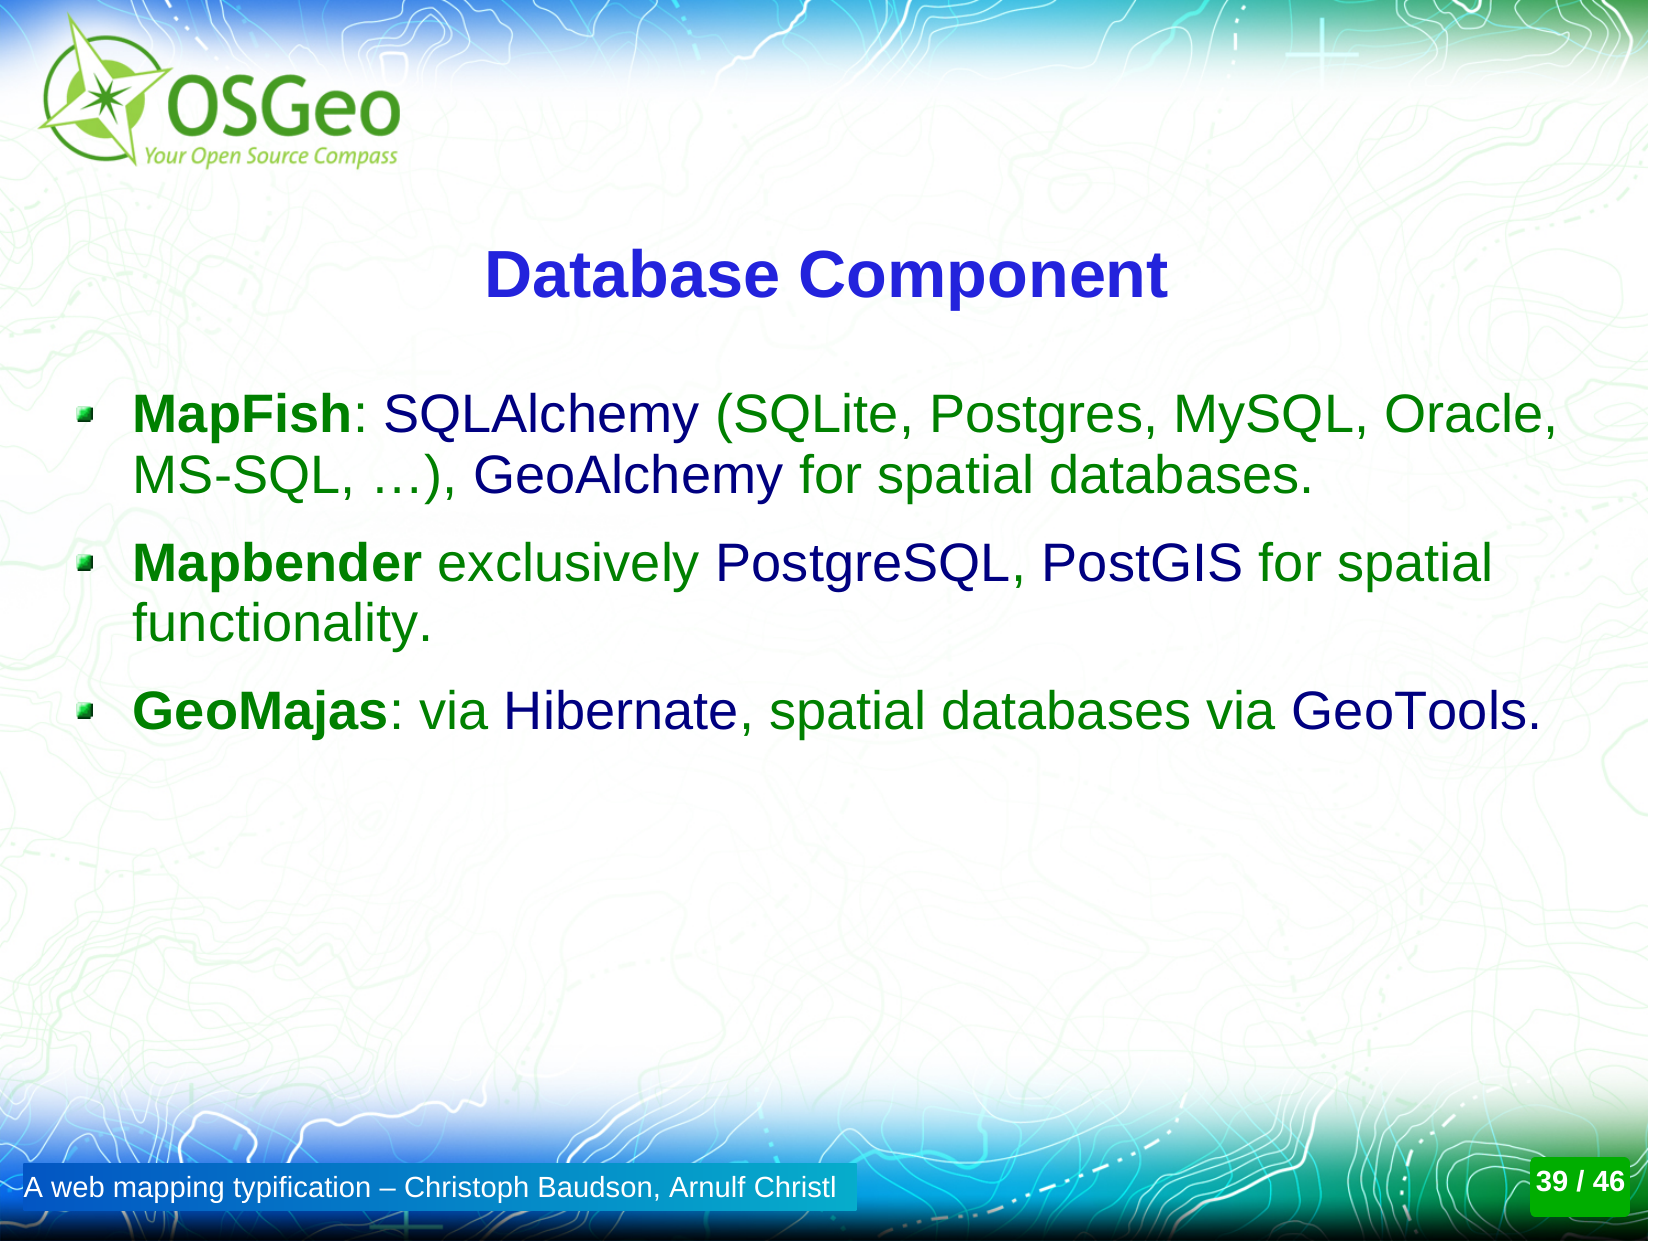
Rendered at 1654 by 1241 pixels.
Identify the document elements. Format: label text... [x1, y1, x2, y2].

title Database Component [82, 208, 1571, 342]
picture [0, 0, 1648, 1241]
list MapFish: SQLAlchemy (SQLite, Postgres, MySQL, Oracle, MS-SQL, …), GeoAlchemy for spatial databases. Mapbender exclusively PostgreSQL, PostGIS for spatial functionality. GeoMajas: via Hibernate, spatial databases via GeoTools. [76, 383, 1565, 1188]
